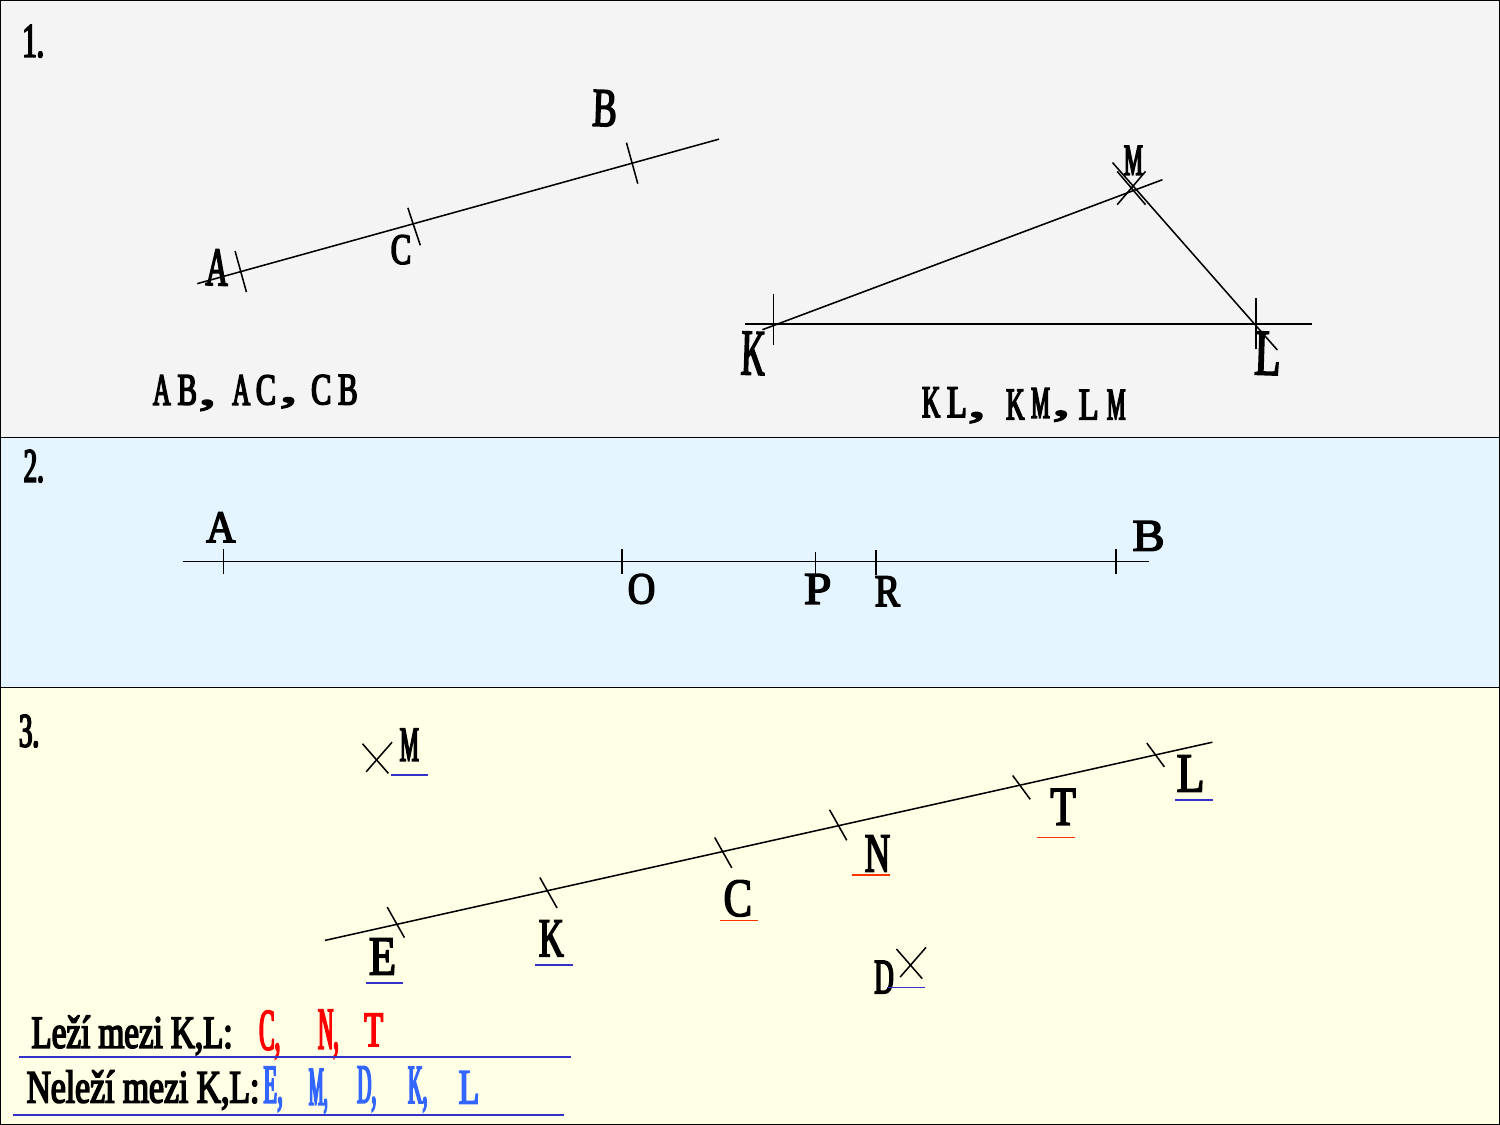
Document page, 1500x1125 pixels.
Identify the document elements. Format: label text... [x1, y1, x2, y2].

text_box Neleží mezi K,L: [27, 1072, 51, 1103]
text_box Leží mezi K,L: [125, 1025, 138, 1049]
text_box E, [264, 1066, 277, 1103]
text_box 1. [24, 24, 36, 57]
text_box L [1079, 389, 1097, 420]
text_box M, [309, 1069, 327, 1114]
text_box , [1054, 410, 1067, 422]
text_box B [1133, 521, 1163, 551]
text_box Leží mezi K,L: [53, 1025, 66, 1049]
text_box A [153, 375, 171, 405]
text_box E [370, 938, 394, 975]
text_box T [364, 1013, 383, 1047]
text_box Leží mezi K,L: [139, 1026, 153, 1048]
text_box D, [357, 1066, 371, 1103]
text_box C, [275, 1043, 279, 1056]
text_box N, [334, 1042, 338, 1056]
text_box Leží mezi K,L: [204, 1017, 222, 1048]
text_box K [922, 387, 940, 418]
text_box B [592, 89, 615, 127]
text_box Neleží mezi K,L: [197, 1072, 221, 1103]
text_box P [805, 574, 830, 604]
text_box M [1031, 388, 1050, 418]
text_box Leží mezi K,L: [99, 1026, 124, 1048]
text_box , [970, 412, 982, 424]
text_box K [1006, 389, 1025, 420]
text_box E, [278, 1097, 282, 1112]
text_box B [178, 375, 196, 405]
text_box , [200, 400, 213, 411]
text_box K [741, 331, 765, 376]
text_box K [539, 920, 564, 957]
text_box C [392, 235, 410, 265]
text_box D, [372, 1097, 376, 1112]
text_box C [312, 374, 330, 405]
text_box N, [318, 1009, 333, 1049]
text_box L [459, 1071, 478, 1104]
text_box B [338, 374, 357, 405]
text_box [0, 0, 1500, 1125]
text_box R [875, 576, 900, 607]
text_box , [281, 397, 294, 409]
text_box N [865, 835, 890, 872]
text_box 2. [24, 449, 36, 482]
text_box K, [408, 1066, 427, 1112]
text_box C [257, 375, 275, 405]
text_box M [1107, 389, 1125, 420]
text_box 3. [20, 714, 32, 748]
text_box O [629, 574, 654, 604]
text_box L [1177, 755, 1202, 792]
text_box L [947, 387, 965, 418]
text_box L [1255, 331, 1279, 376]
text_box Leží mezi K,L: [32, 1017, 50, 1048]
text_box Neleží mezi K,L: [230, 1072, 249, 1103]
text_box M [1124, 145, 1143, 175]
text_box Neleží mezi K,L: [123, 1080, 149, 1103]
text_box A [205, 249, 228, 286]
text_box M [400, 728, 419, 761]
text_box C, [260, 1010, 274, 1051]
text_box D [875, 960, 893, 994]
text_box Leží mezi K,L: [67, 1026, 81, 1048]
text_box Leží mezi K,L: [171, 1017, 195, 1048]
text_box A [232, 375, 250, 405]
text_box T [1051, 788, 1076, 825]
text_box Neleží mezi K,L: [164, 1081, 179, 1103]
text_box A [206, 512, 236, 543]
text_box C [725, 880, 750, 917]
